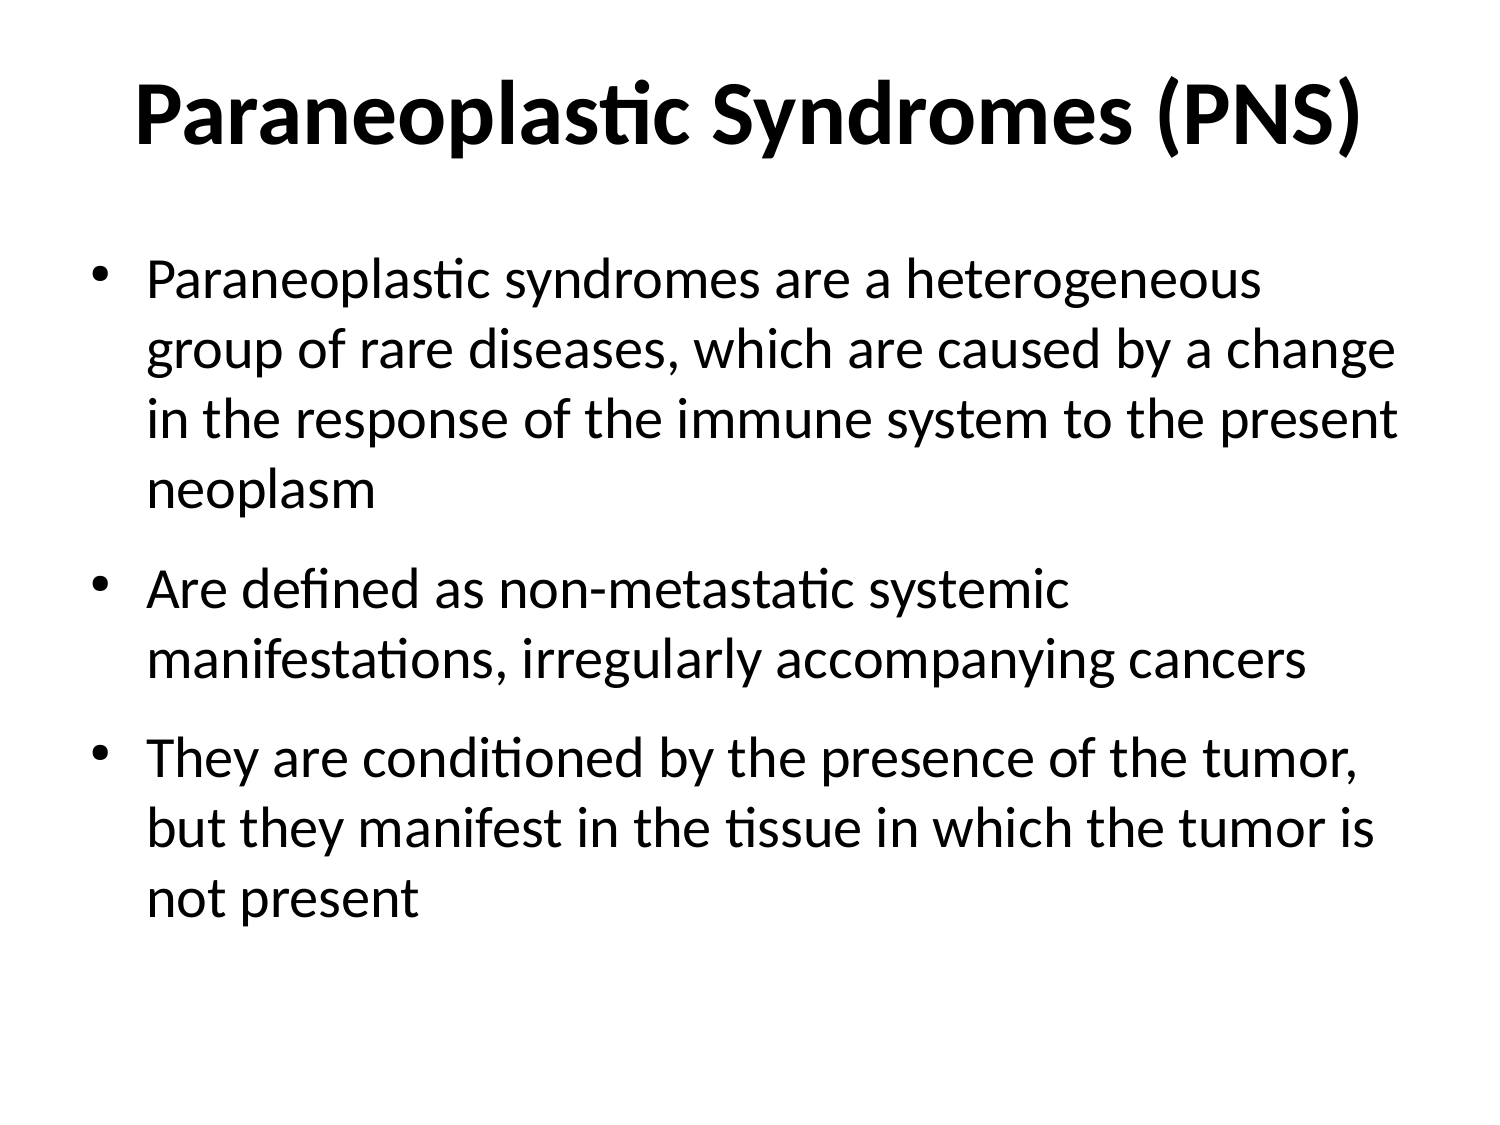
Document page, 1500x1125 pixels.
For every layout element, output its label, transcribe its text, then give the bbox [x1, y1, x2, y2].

list Paraneoplastic syndromes are a heterogeneous group of rare diseases, which are caused by a change in the response of the immune system to the present neoplasm Are defined as non-metastatic systemic manifestations, irregularly accompanying cancers They are conditioned by the presence of the tumor, but they manifest in the tissue in which the tumor is not present [75, 232, 1425, 976]
title Paraneoplastic Syndromes (PNS) [75, 45, 1425, 232]
